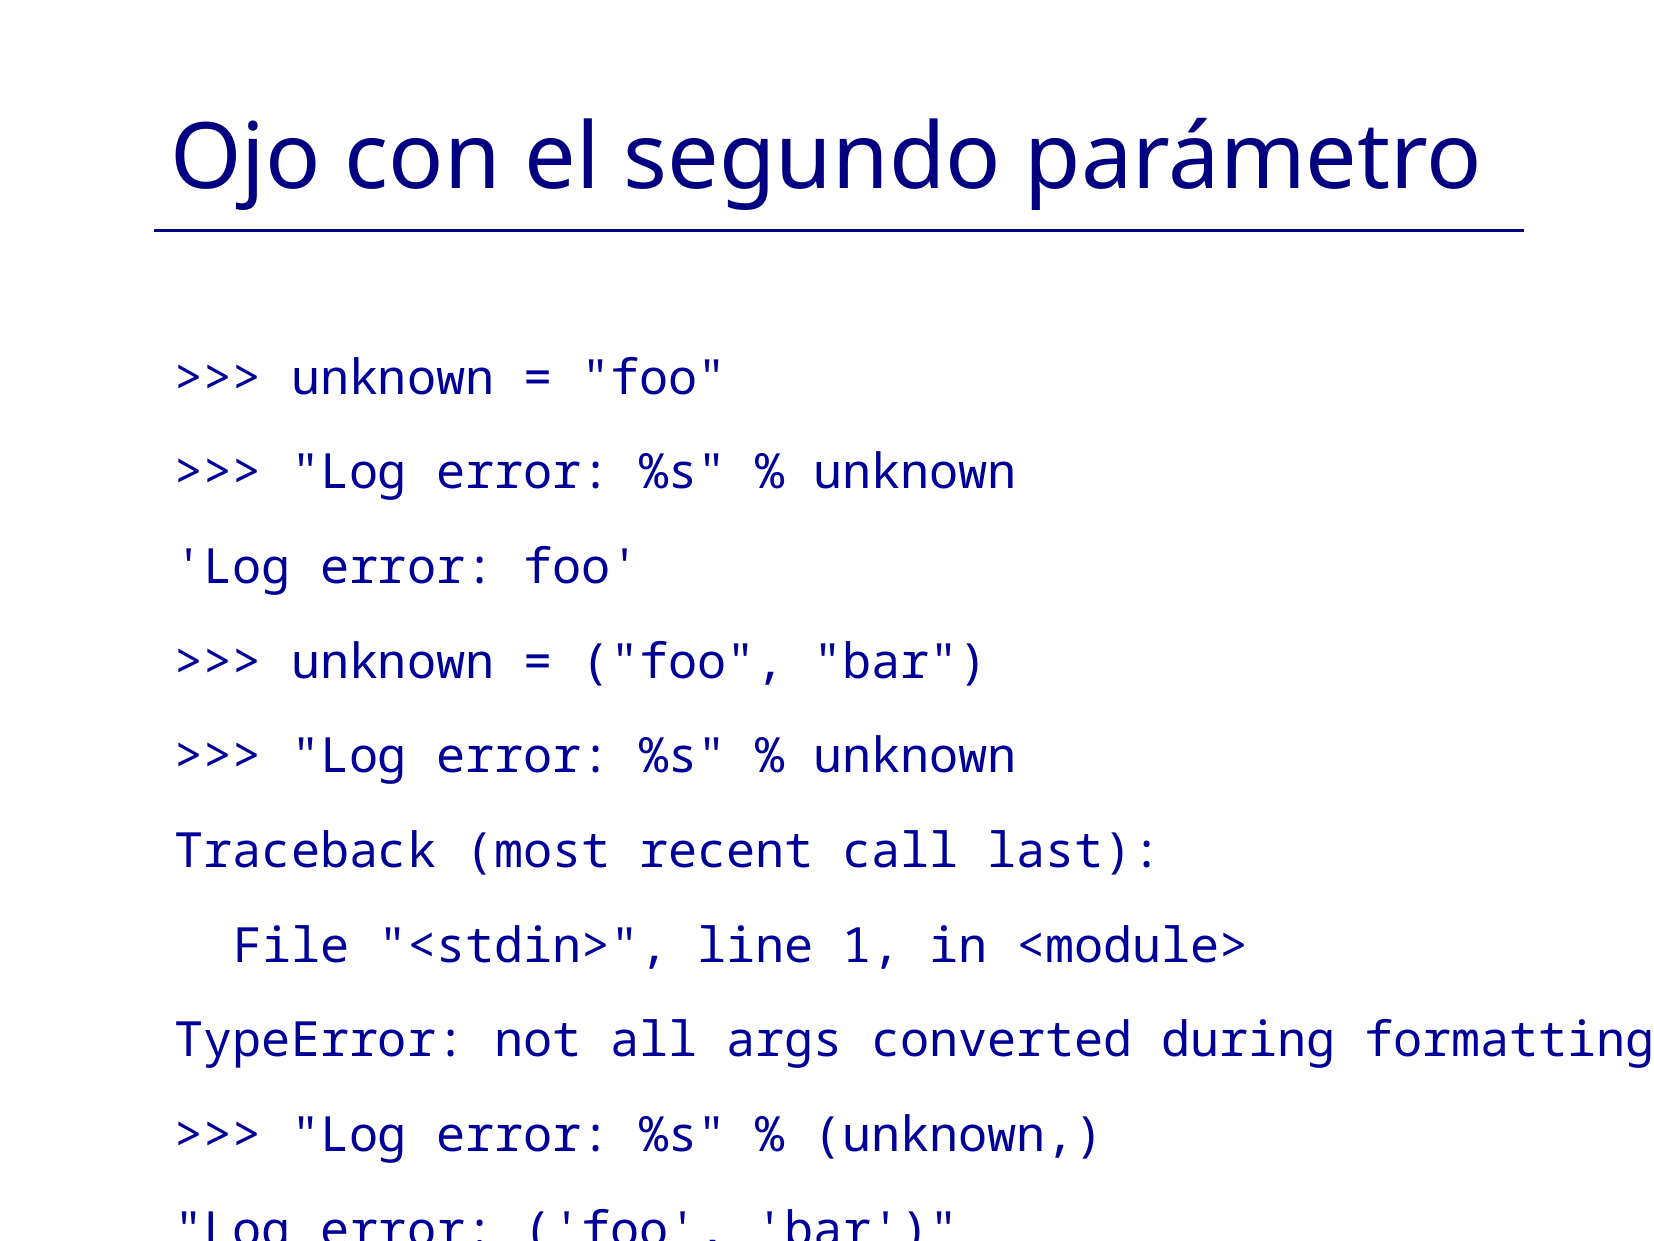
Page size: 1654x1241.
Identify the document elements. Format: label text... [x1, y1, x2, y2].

list >>> unknown = "foo" >>> "Log error: %s" % unknown 'Log error: foo' >>> unknown = ("foo", "bar") >>> "Log error: %s" % unknown Traceback (most recent call last): File "<stdin>", line 1, in <module> TypeError: not all args converted during formatting >>> "Log error: %s" % (unknown,) "Log error: ('foo', 'bar')" [106, 342, 1654, 1241]
title Ojo con el segundo parámetro [82, 49, 1571, 257]
